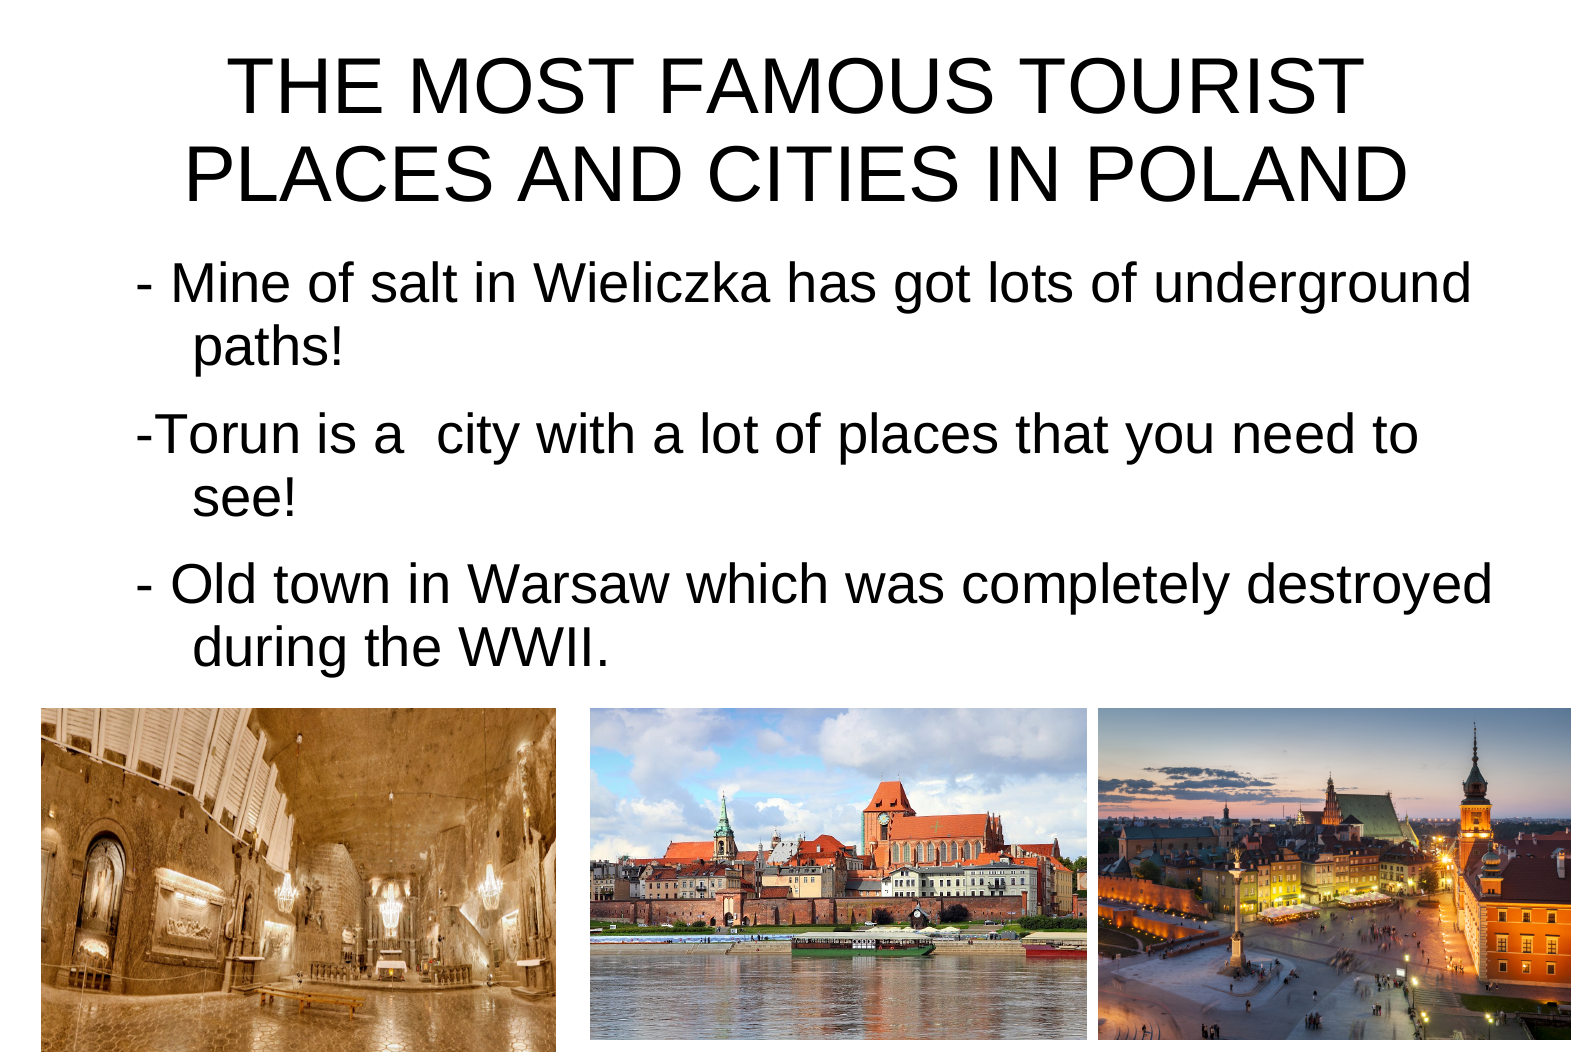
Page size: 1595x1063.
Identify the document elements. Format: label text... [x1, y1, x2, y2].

title THE MOST FAMOUS TOURIST PLACES AND CITIES IN POLAND [79, 42, 1515, 220]
picture [41, 708, 556, 1052]
picture [590, 708, 1087, 1040]
picture [1098, 708, 1571, 1040]
list - Mine of salt in Wieliczka has got lots of underground paths! -Torun is a city with a lot of places that you need to see! - Old town in Warsaw which was completely destroyed during the WWII. [79, 248, 1515, 951]
